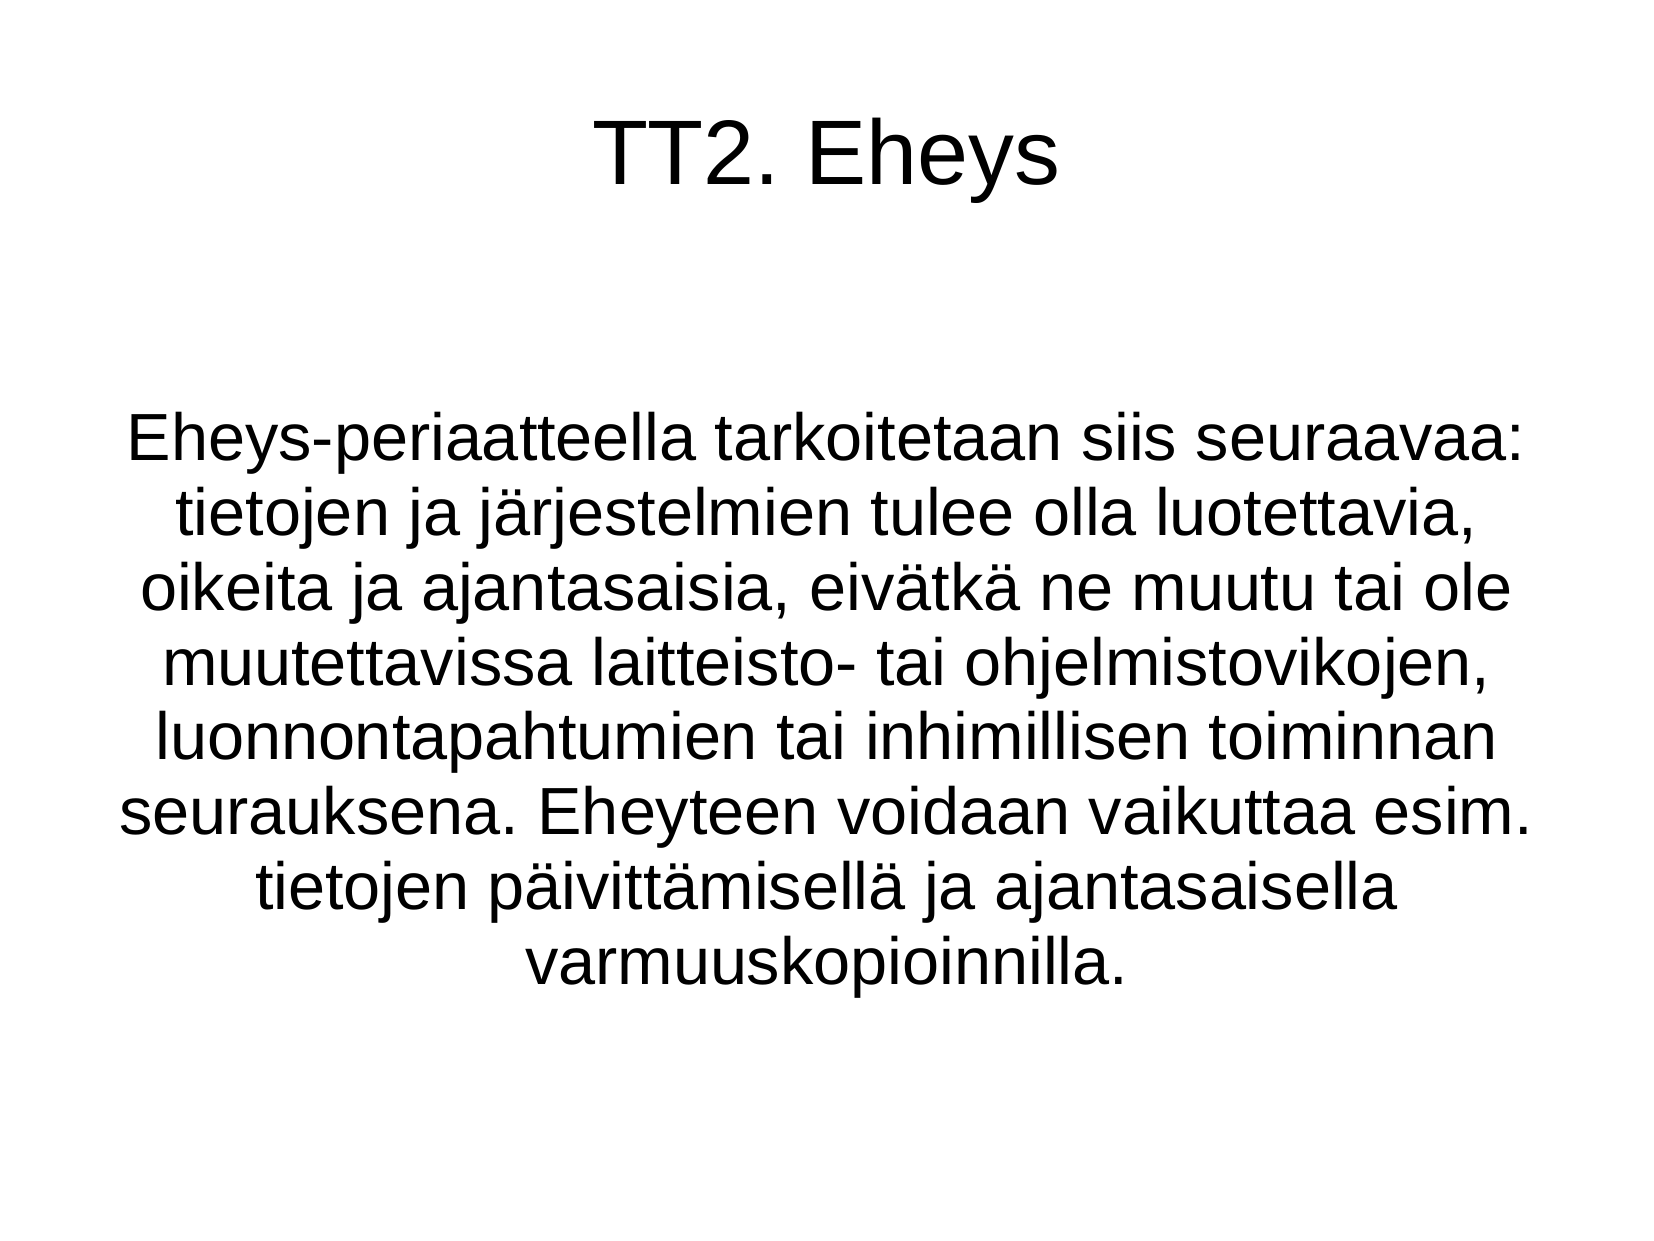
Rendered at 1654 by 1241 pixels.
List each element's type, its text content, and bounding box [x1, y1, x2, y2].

subtitle Eheys-periaatteella tarkoitetaan siis seuraavaa: tietojen ja järjestelmien tulee olla luotettavia, oikeita ja ajantasaisia, eivätkä ne muutu tai ole muutettavissa laitteisto- tai ohjelmistovikojen, luonnontapahtumien tai inhimillisen toiminnan seurauksena. Eheyteen voidaan vaikuttaa esim. tietojen päivittämisellä ja ajantasaisella varmuuskopioinnilla. [82, 297, 1571, 1102]
title TT2. Eheys [82, 56, 1571, 250]
